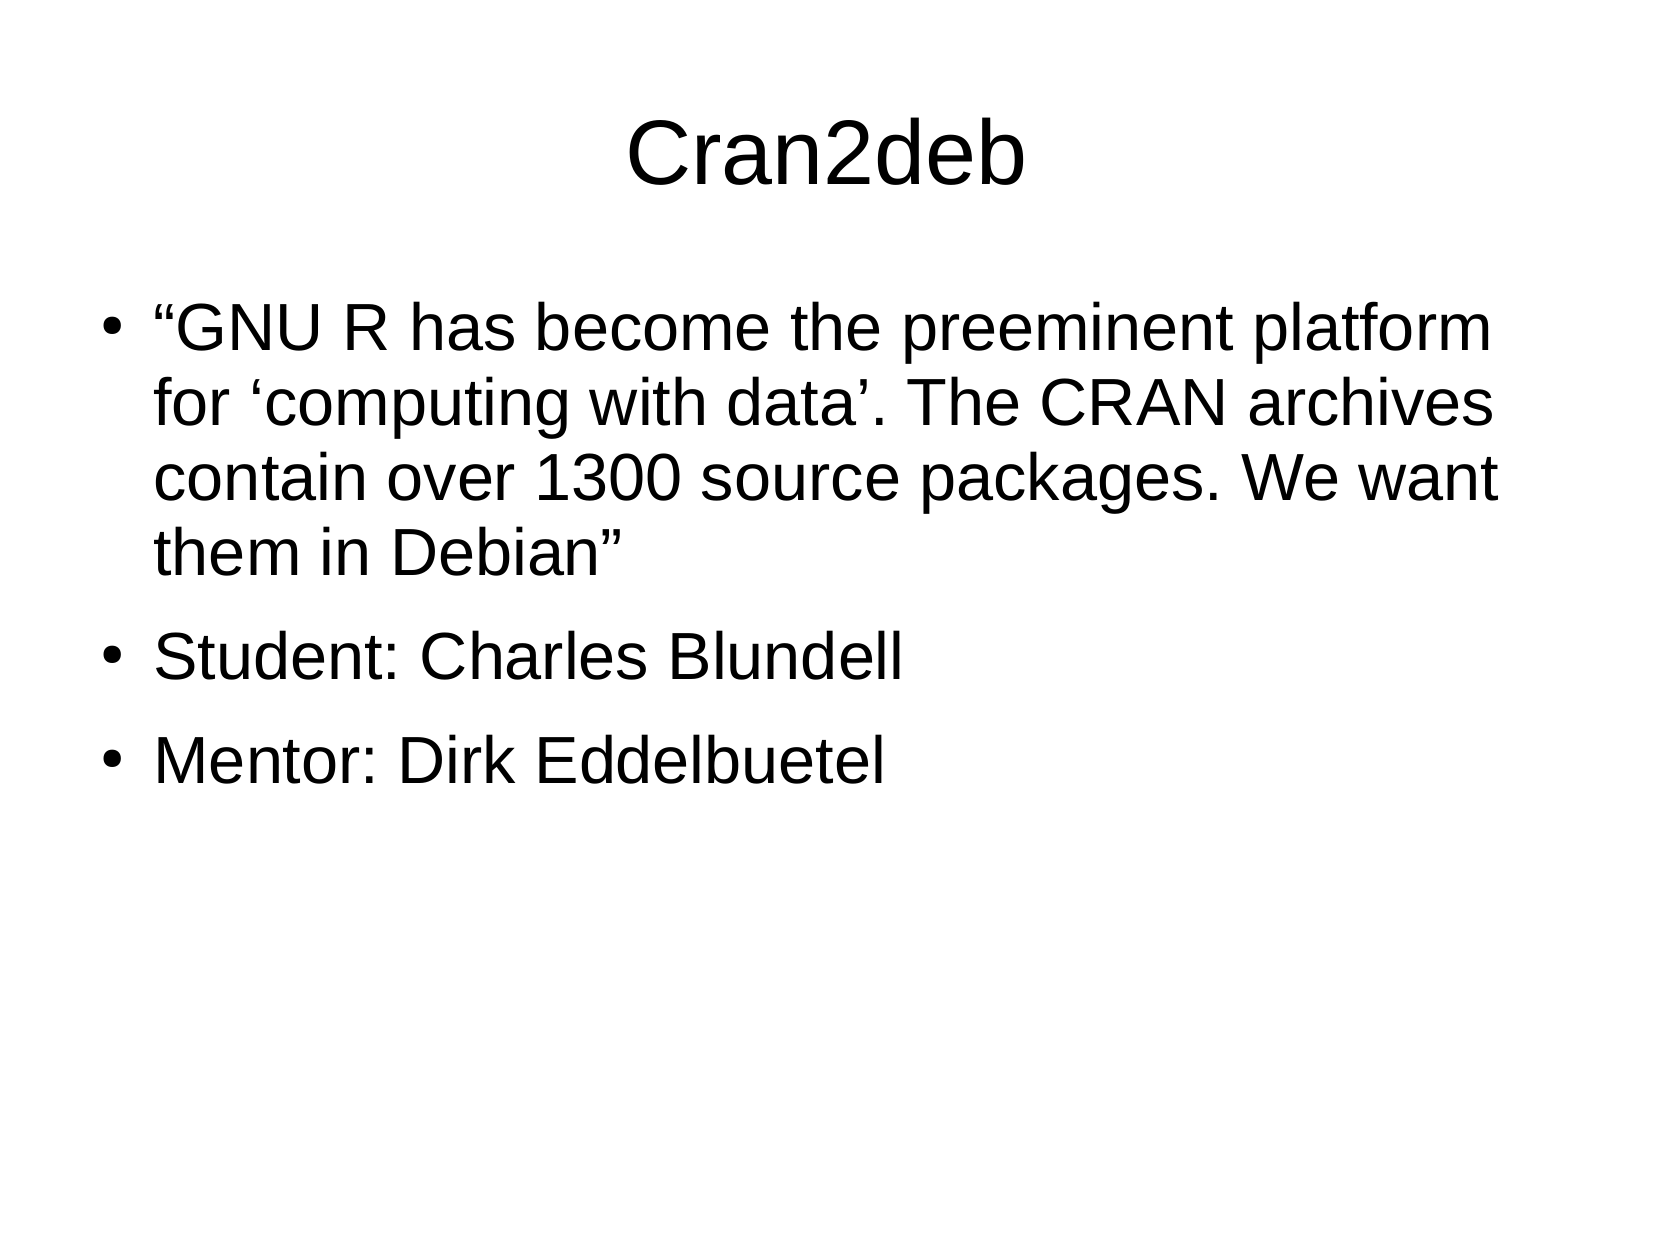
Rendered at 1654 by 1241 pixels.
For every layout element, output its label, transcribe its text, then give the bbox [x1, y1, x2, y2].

title Cran2deb [82, 49, 1571, 257]
list “GNU R has become the preeminent platform for ‘computing with data’. The CRAN archives contain over 1300 source packages. We want them in Debian” Student: Charles Blundell Mentor: Dirk Eddelbuetel [82, 290, 1571, 1109]
